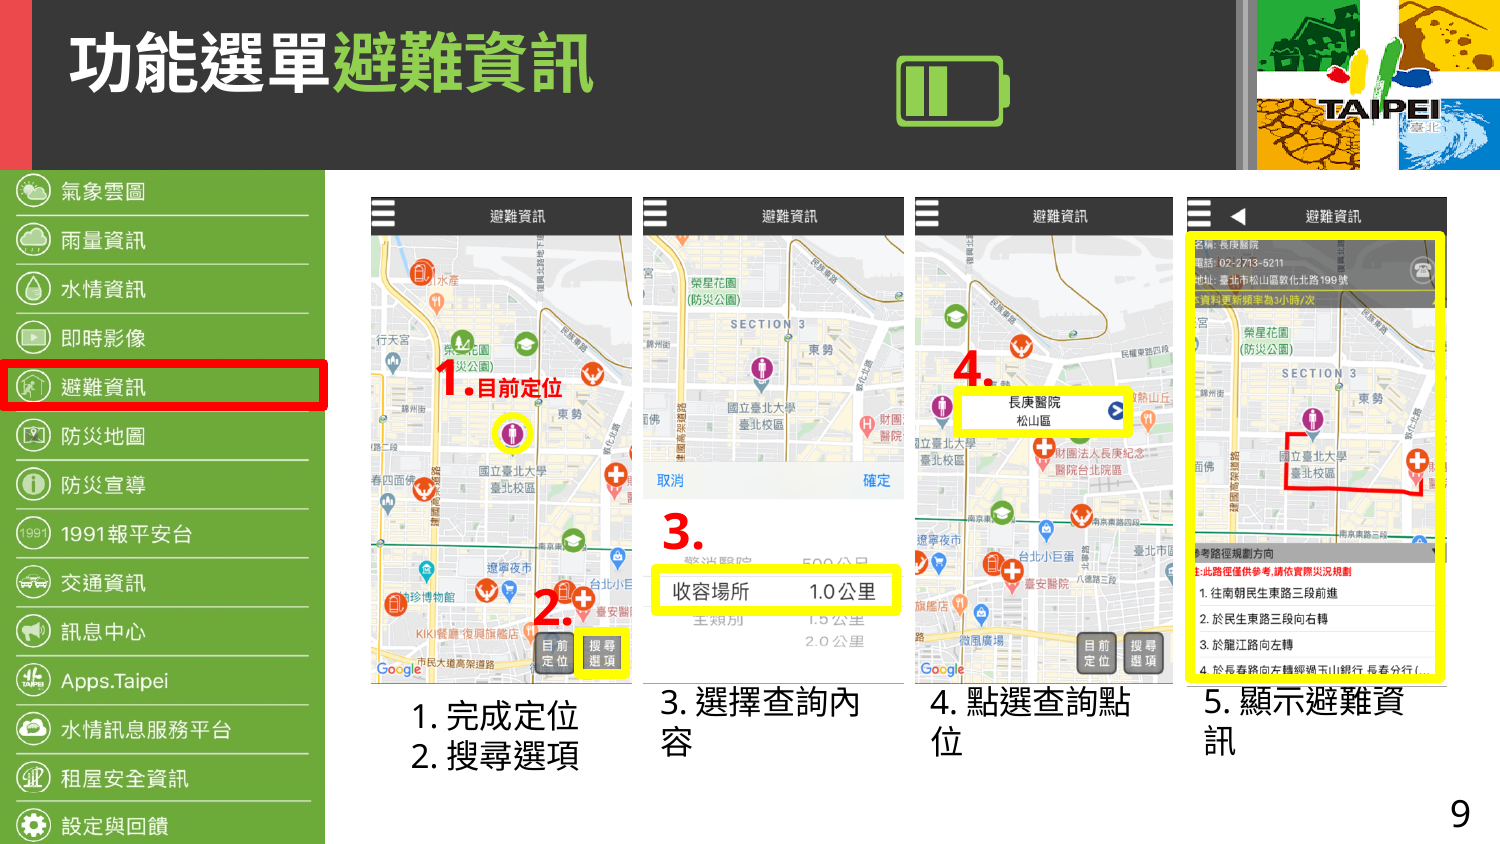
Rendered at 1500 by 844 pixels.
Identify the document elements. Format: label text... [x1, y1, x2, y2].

text_box 4. [938, 329, 1011, 404]
picture [1257, 0, 1500, 171]
picture [371, 197, 632, 684]
picture [0, 170, 325, 359]
text_box 5.顯示避難資訊 [1188, 667, 1448, 773]
text_box 9 [1435, 782, 1495, 844]
text_box 2. [517, 568, 590, 643]
picture [1187, 197, 1447, 687]
text_box 2. [583, 636, 590, 643]
text_box 1.完成定位 2.搜尋選項 [372, 684, 632, 788]
text_box 3.選擇查詢內容 [645, 674, 905, 768]
text_box 5.顯示避難資訊 [1252, 687, 1262, 706]
text_box 4. [962, 396, 1011, 404]
text_box 1. [419, 338, 492, 413]
picture [1195, 240, 1435, 674]
picture [915, 197, 1173, 684]
text_box 目前定位 [462, 367, 579, 408]
picture [643, 197, 904, 684]
text_box 4. [961, 360, 969, 373]
list 功能選單避難資訊 [53, 43, 1235, 139]
text_box 3. [647, 492, 720, 568]
text_box 4.點選查詢點位 [915, 674, 1175, 768]
picture [8, 368, 319, 402]
text_box [896, 55, 1010, 127]
picture [0, 411, 325, 844]
